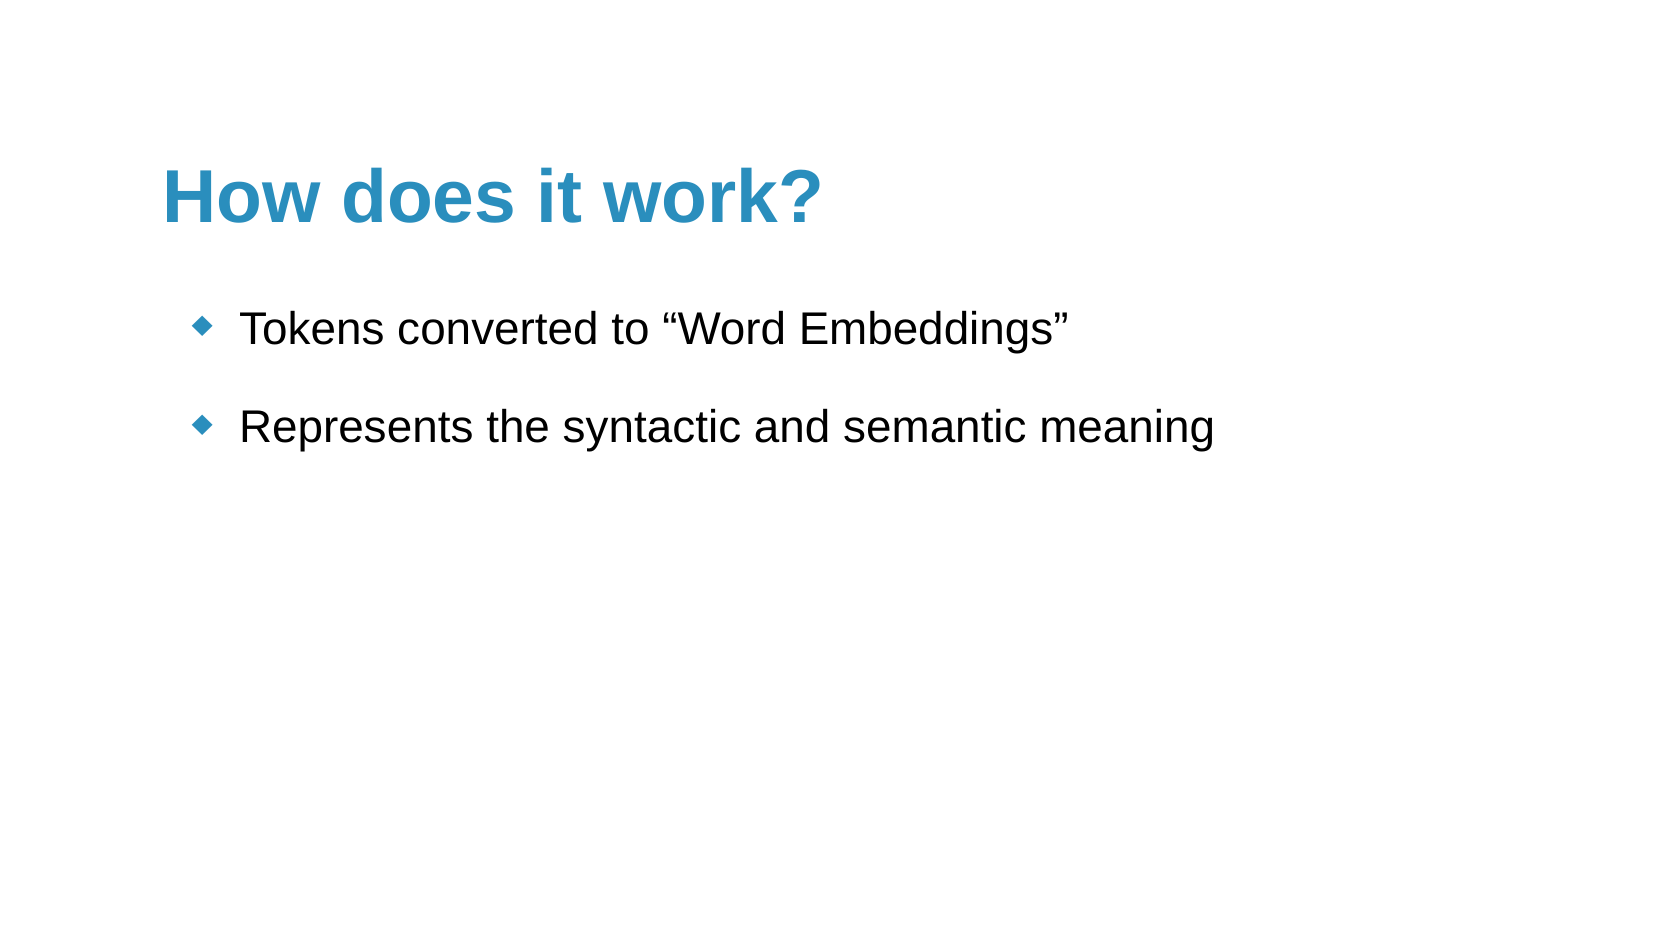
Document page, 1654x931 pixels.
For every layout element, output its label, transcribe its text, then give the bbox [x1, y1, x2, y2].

text_box How does it work? [147, 147, 959, 274]
text_box Tokens converted to “Word Embeddings” Represents the syntactic and semantic meaning [177, 295, 1388, 672]
